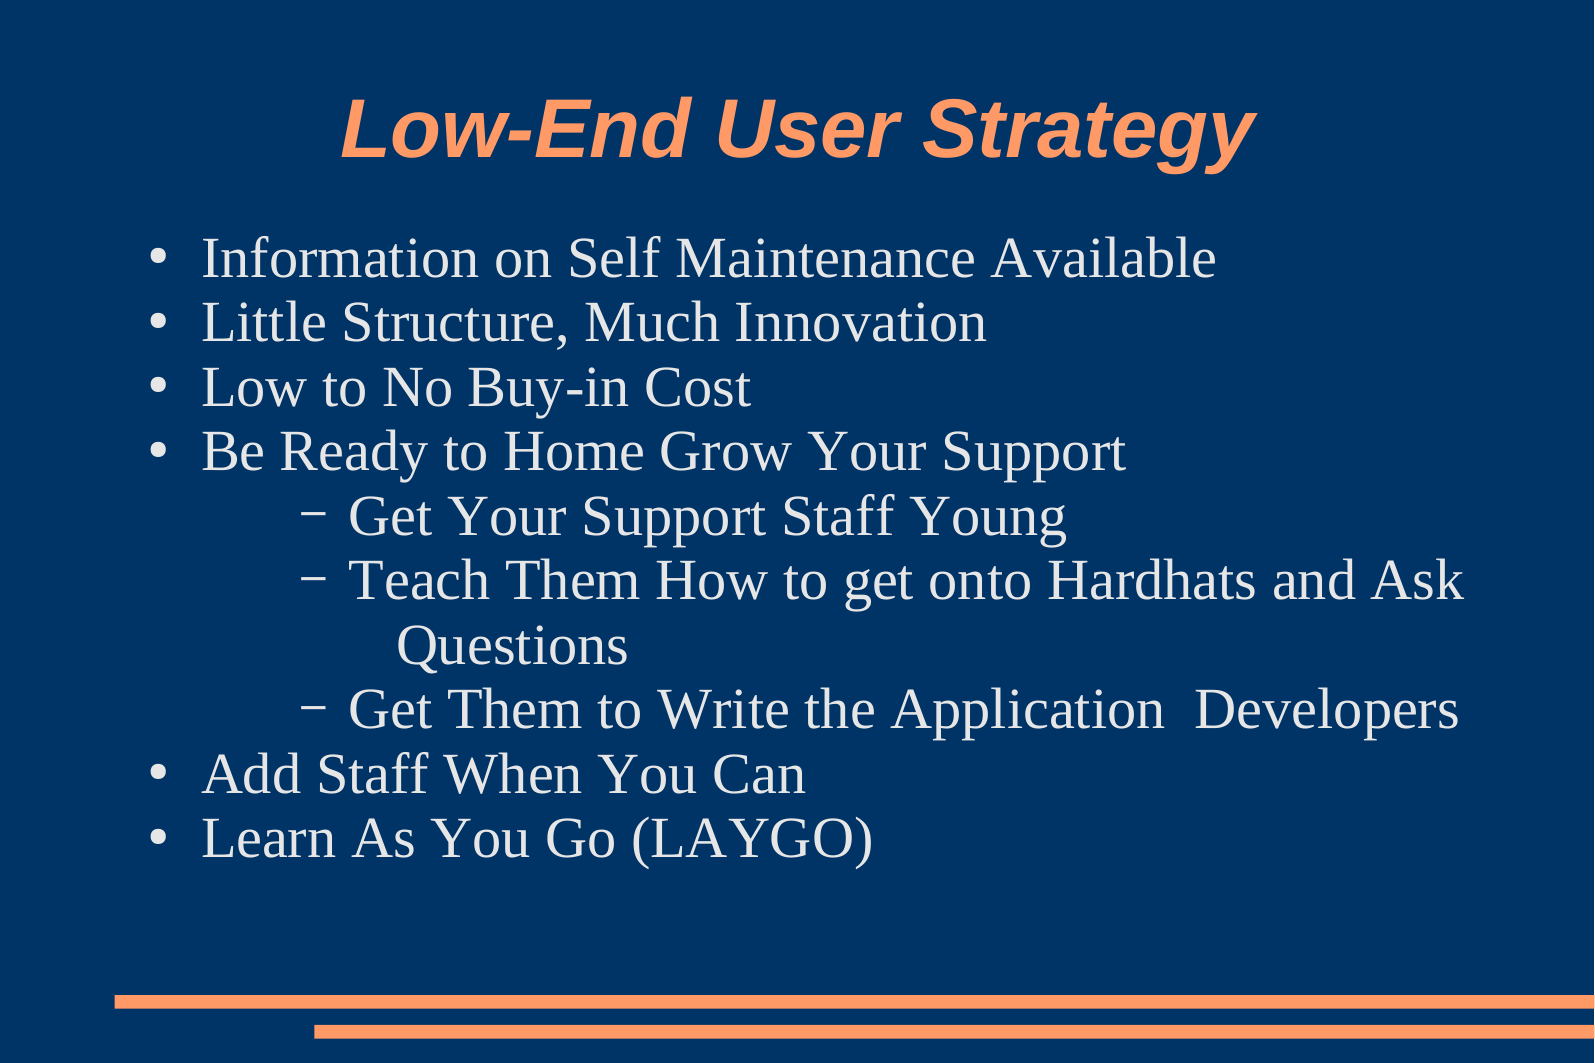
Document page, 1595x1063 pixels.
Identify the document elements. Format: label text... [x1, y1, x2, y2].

title Low-End User Strategy [117, 39, 1479, 218]
list Information on Self Maintenance Available Little Structure, Much Innovation Low to No Buy-in Cost Be Ready to Home Grow Your Support Get Your Support Staff Young Teach Them How to get onto Hardhats and Ask Questions Get Them to Write the Application Developers Add Staff When You Can Learn As You Go (LAYGO) [112, 225, 1501, 931]
